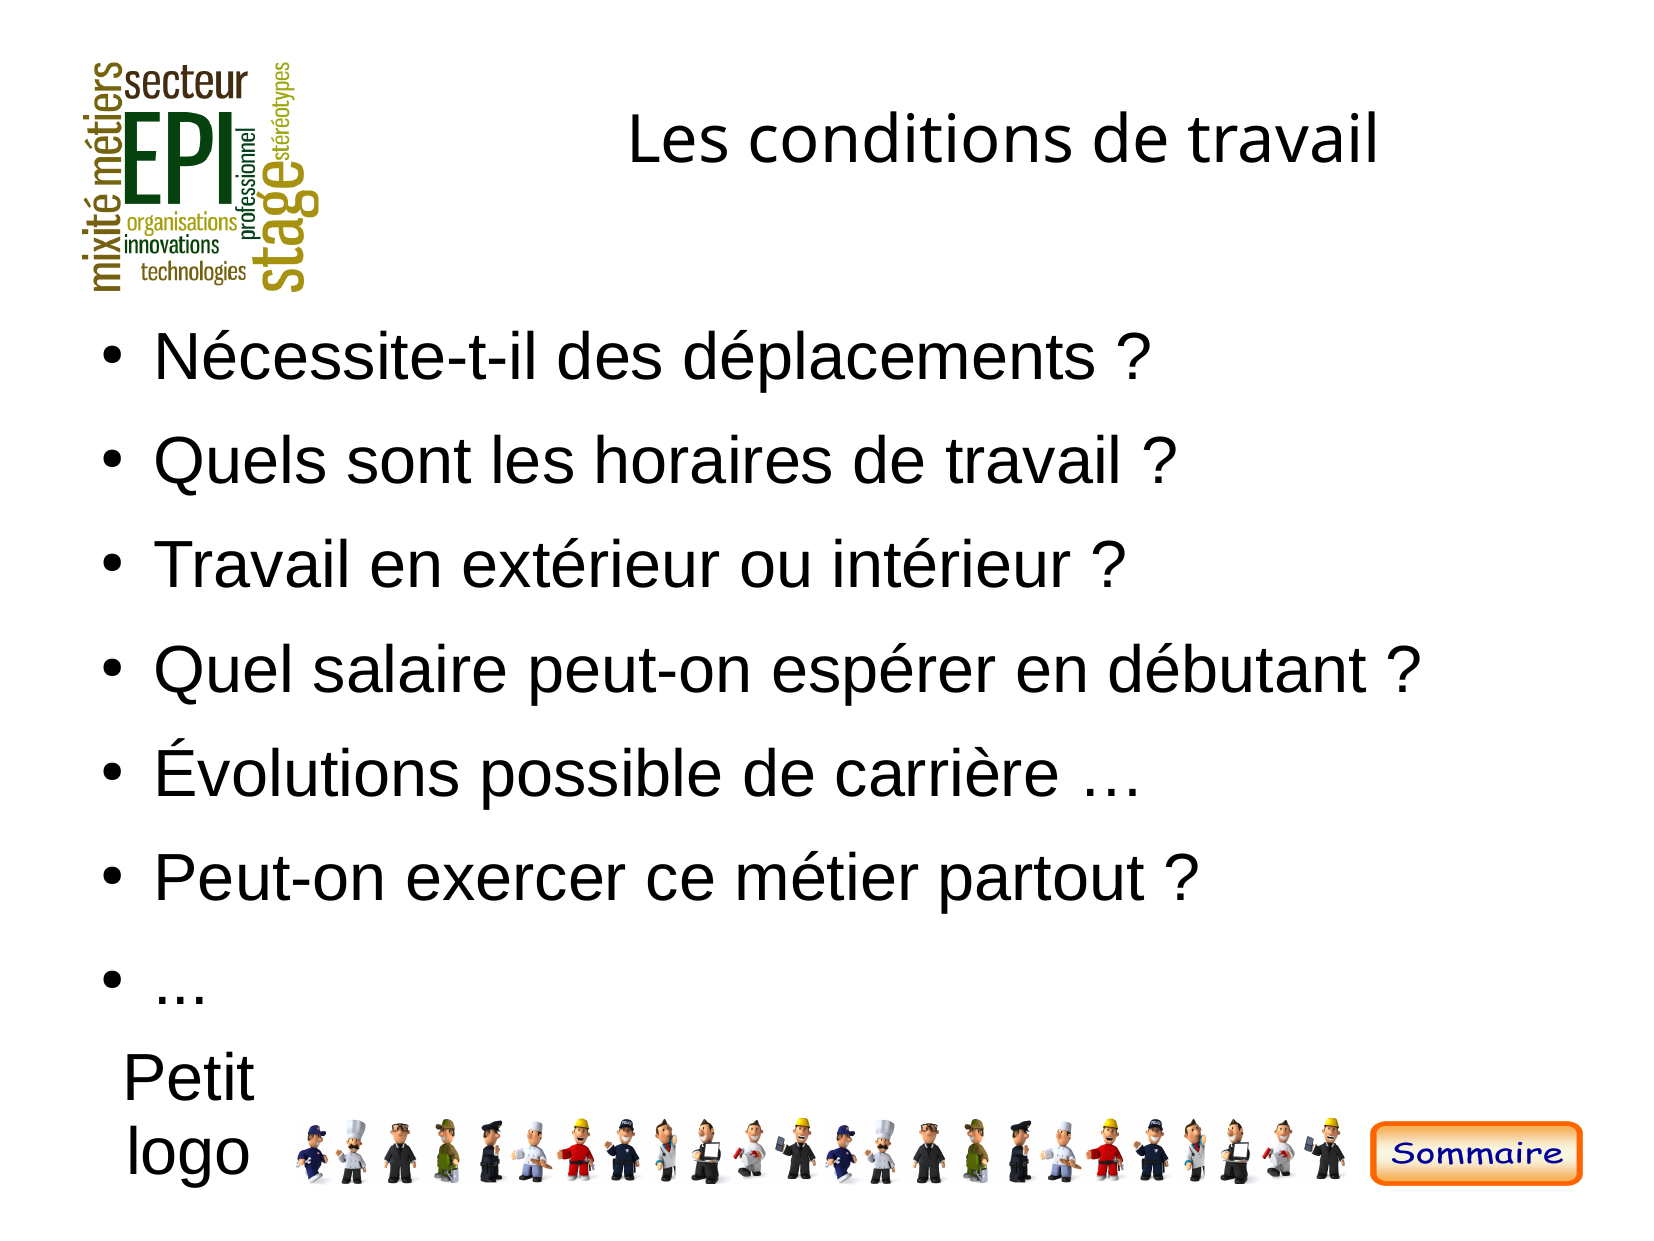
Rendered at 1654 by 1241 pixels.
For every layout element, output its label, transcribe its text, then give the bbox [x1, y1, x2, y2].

list Nécessite-t-il des déplacements ? Quels sont les horaires de travail ? Travail en extérieur ou intérieur ? Quel salaire peut-on espérer en débutant ? Évolutions possible de carrière … Peut-on exercer ce métier partout ? ... [82, 318, 1619, 1020]
picture [296, 1118, 818, 1186]
title Les conditions de travail [425, 49, 1560, 225]
picture [1370, 1121, 1583, 1186]
picture [824, 1118, 1347, 1186]
picture [82, 58, 319, 296]
text_box Petit logo [82, 1039, 296, 1190]
